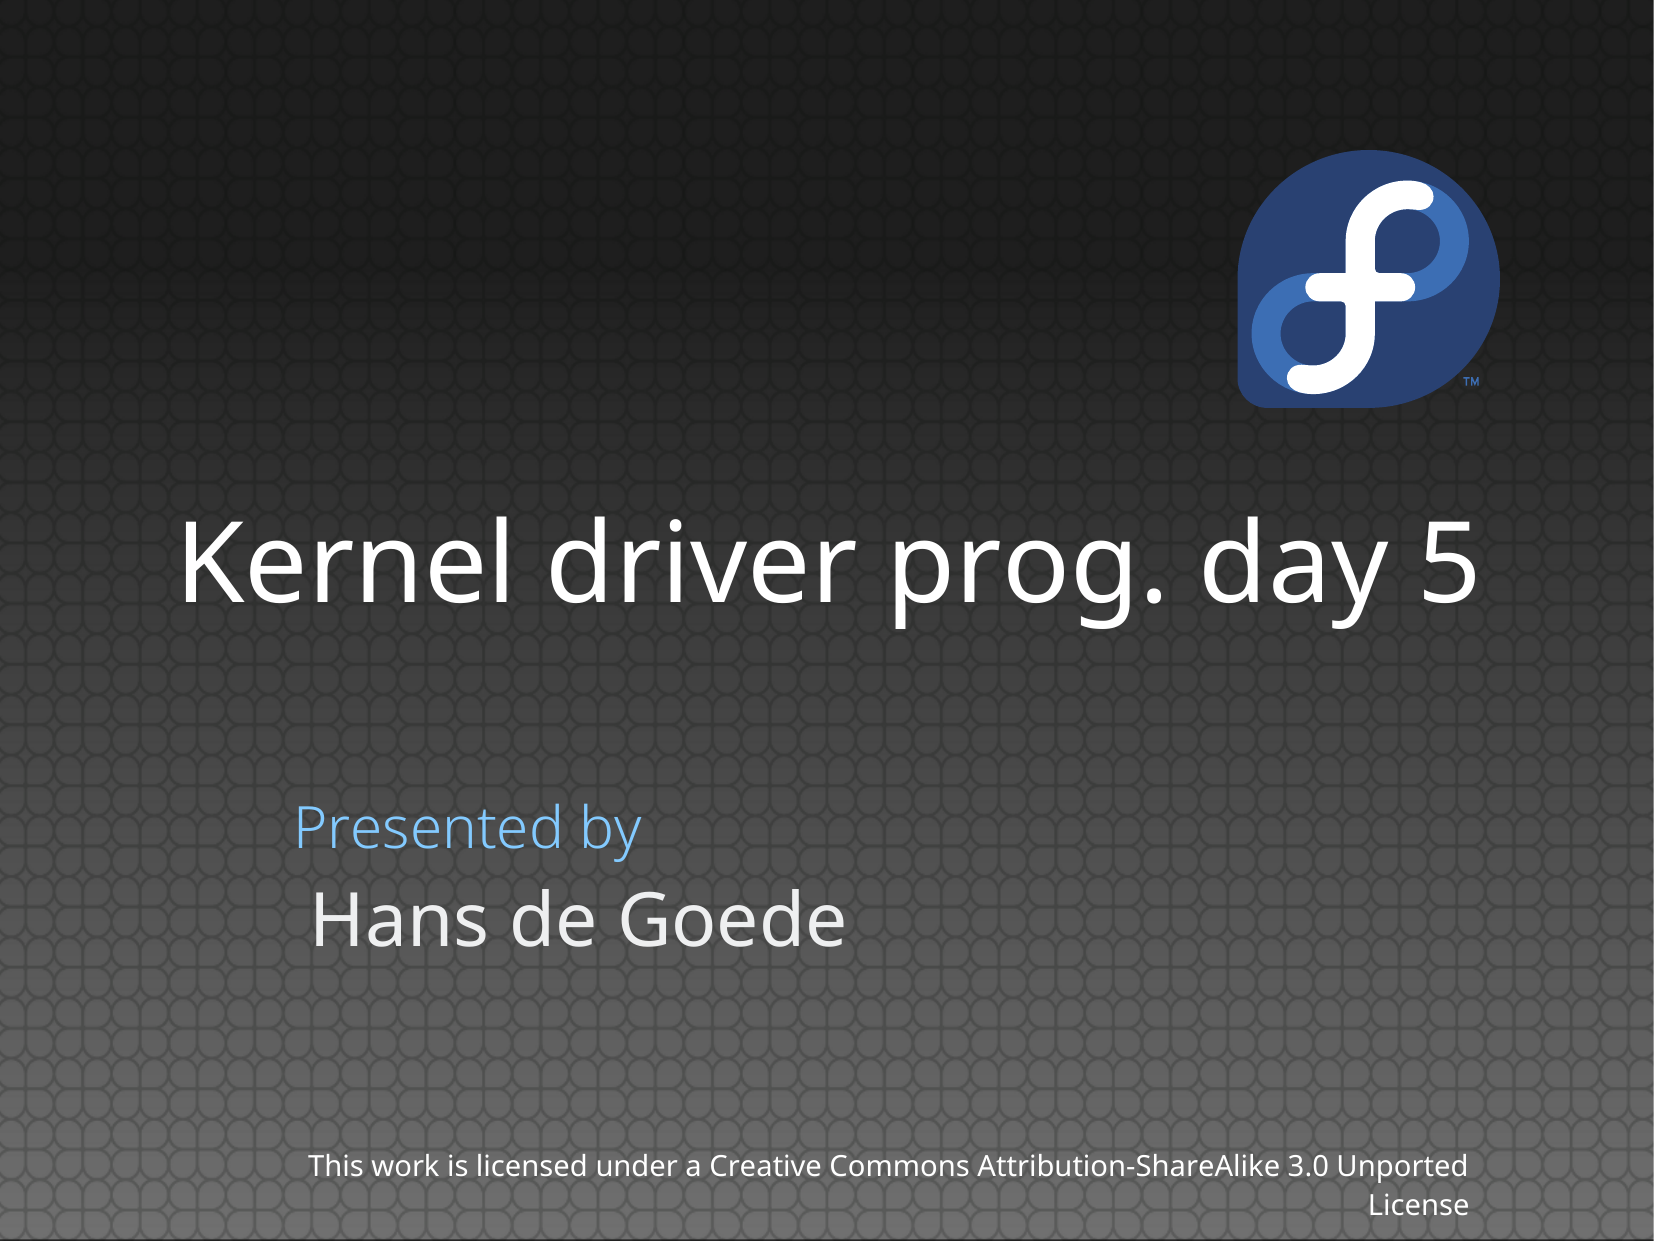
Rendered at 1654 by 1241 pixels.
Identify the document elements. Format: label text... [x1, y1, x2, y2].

text_box Kernel driver prog. day 5 [45, 481, 1613, 657]
text_box Hans de Goede [295, 858, 1047, 1026]
picture [0, 0, 1654, 1241]
text_box Presented by [293, 785, 694, 846]
text_box This work is licensed under a Creative Commons Attribution-ShareAlike 3.0 Unported License [217, 1144, 1470, 1214]
